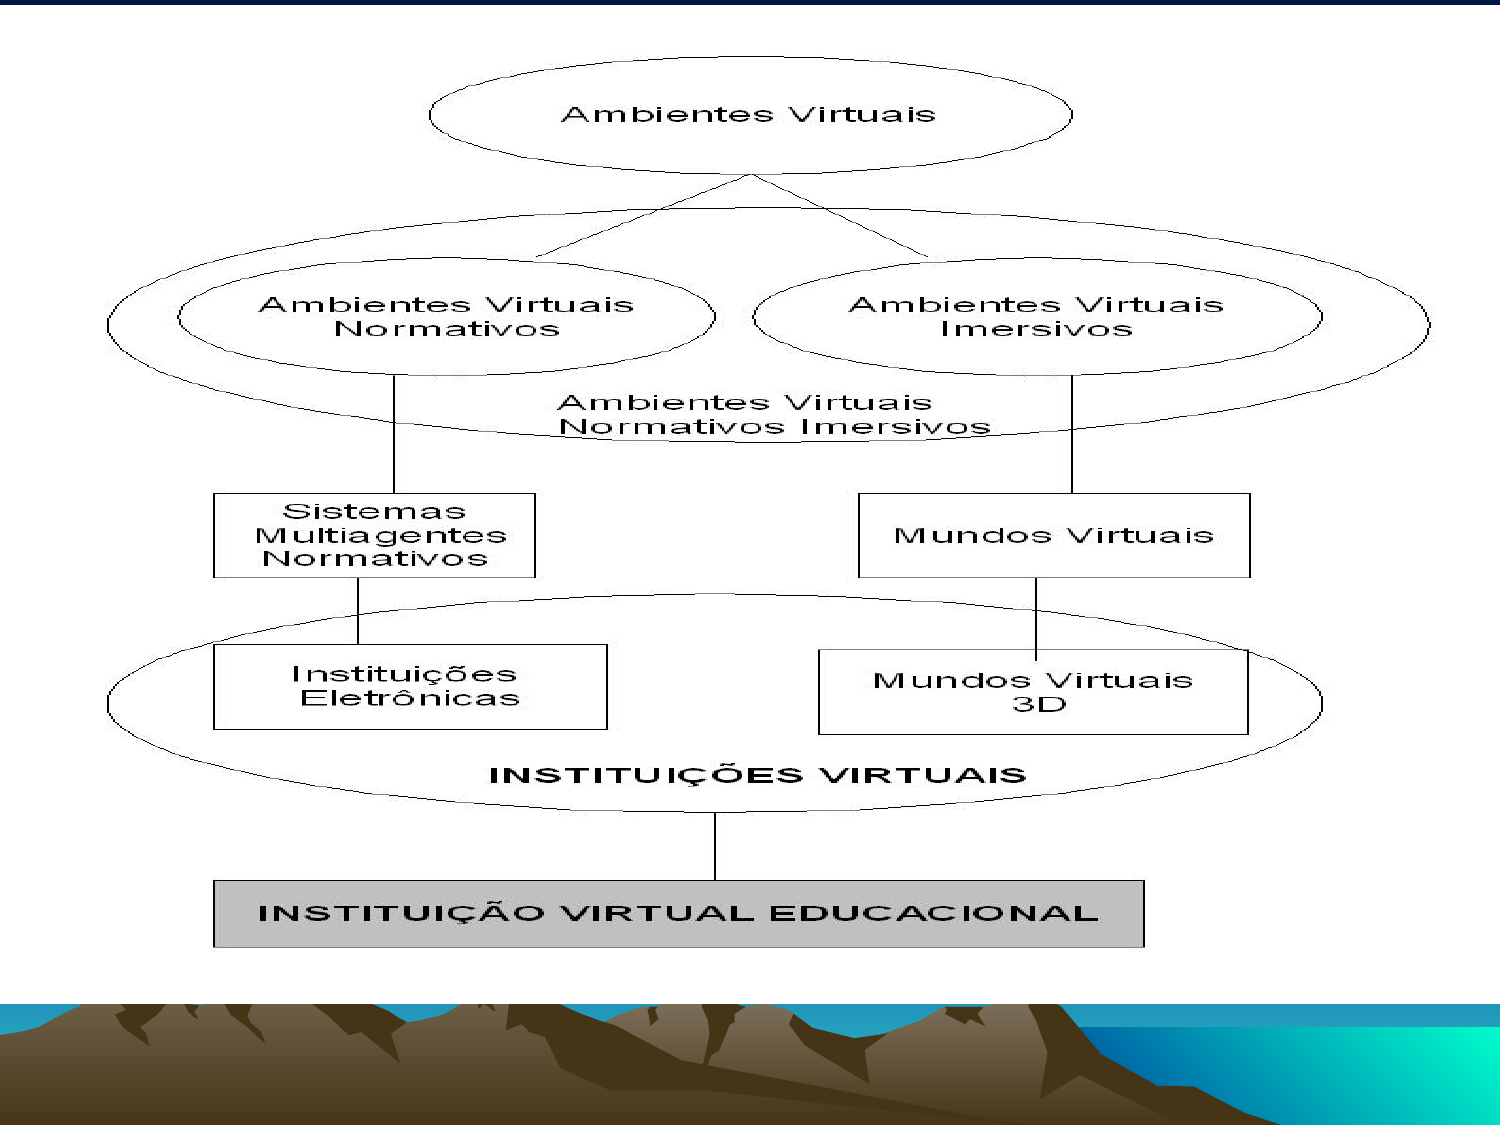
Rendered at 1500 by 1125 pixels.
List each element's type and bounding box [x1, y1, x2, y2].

picture [0, 5, 1500, 1004]
